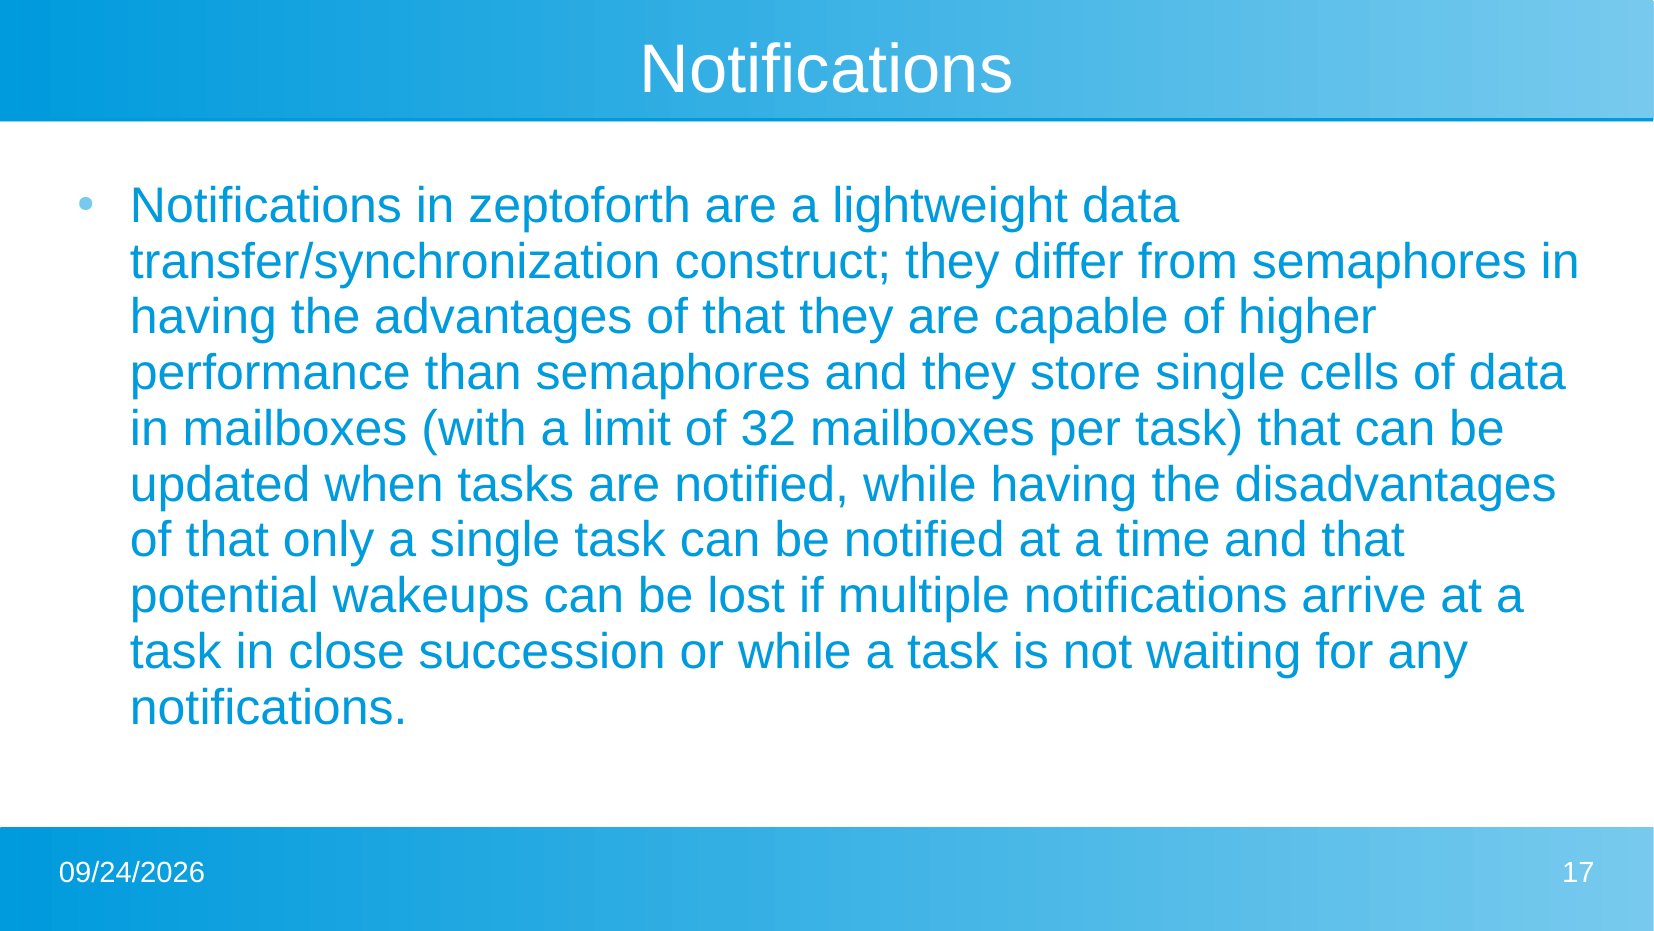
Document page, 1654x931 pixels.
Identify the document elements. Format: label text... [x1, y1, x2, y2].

list Notifications in zeptoforth are a lightweight data transfer/synchronization construct; they differ from semaphores in having the advantages of that they are capable of higher performance than semaphores and they store single cells of data in mailboxes (with a limit of 32 mailboxes per task) that can be updated when tasks are notified, while having the disadvantages of that only a single task can be notified at a time and that potential wakeups can be lost if multiple notifications arrive at a task in close succession or while a task is not waiting for any notifications. [59, 177, 1595, 768]
title Notifications [59, 29, 1595, 108]
